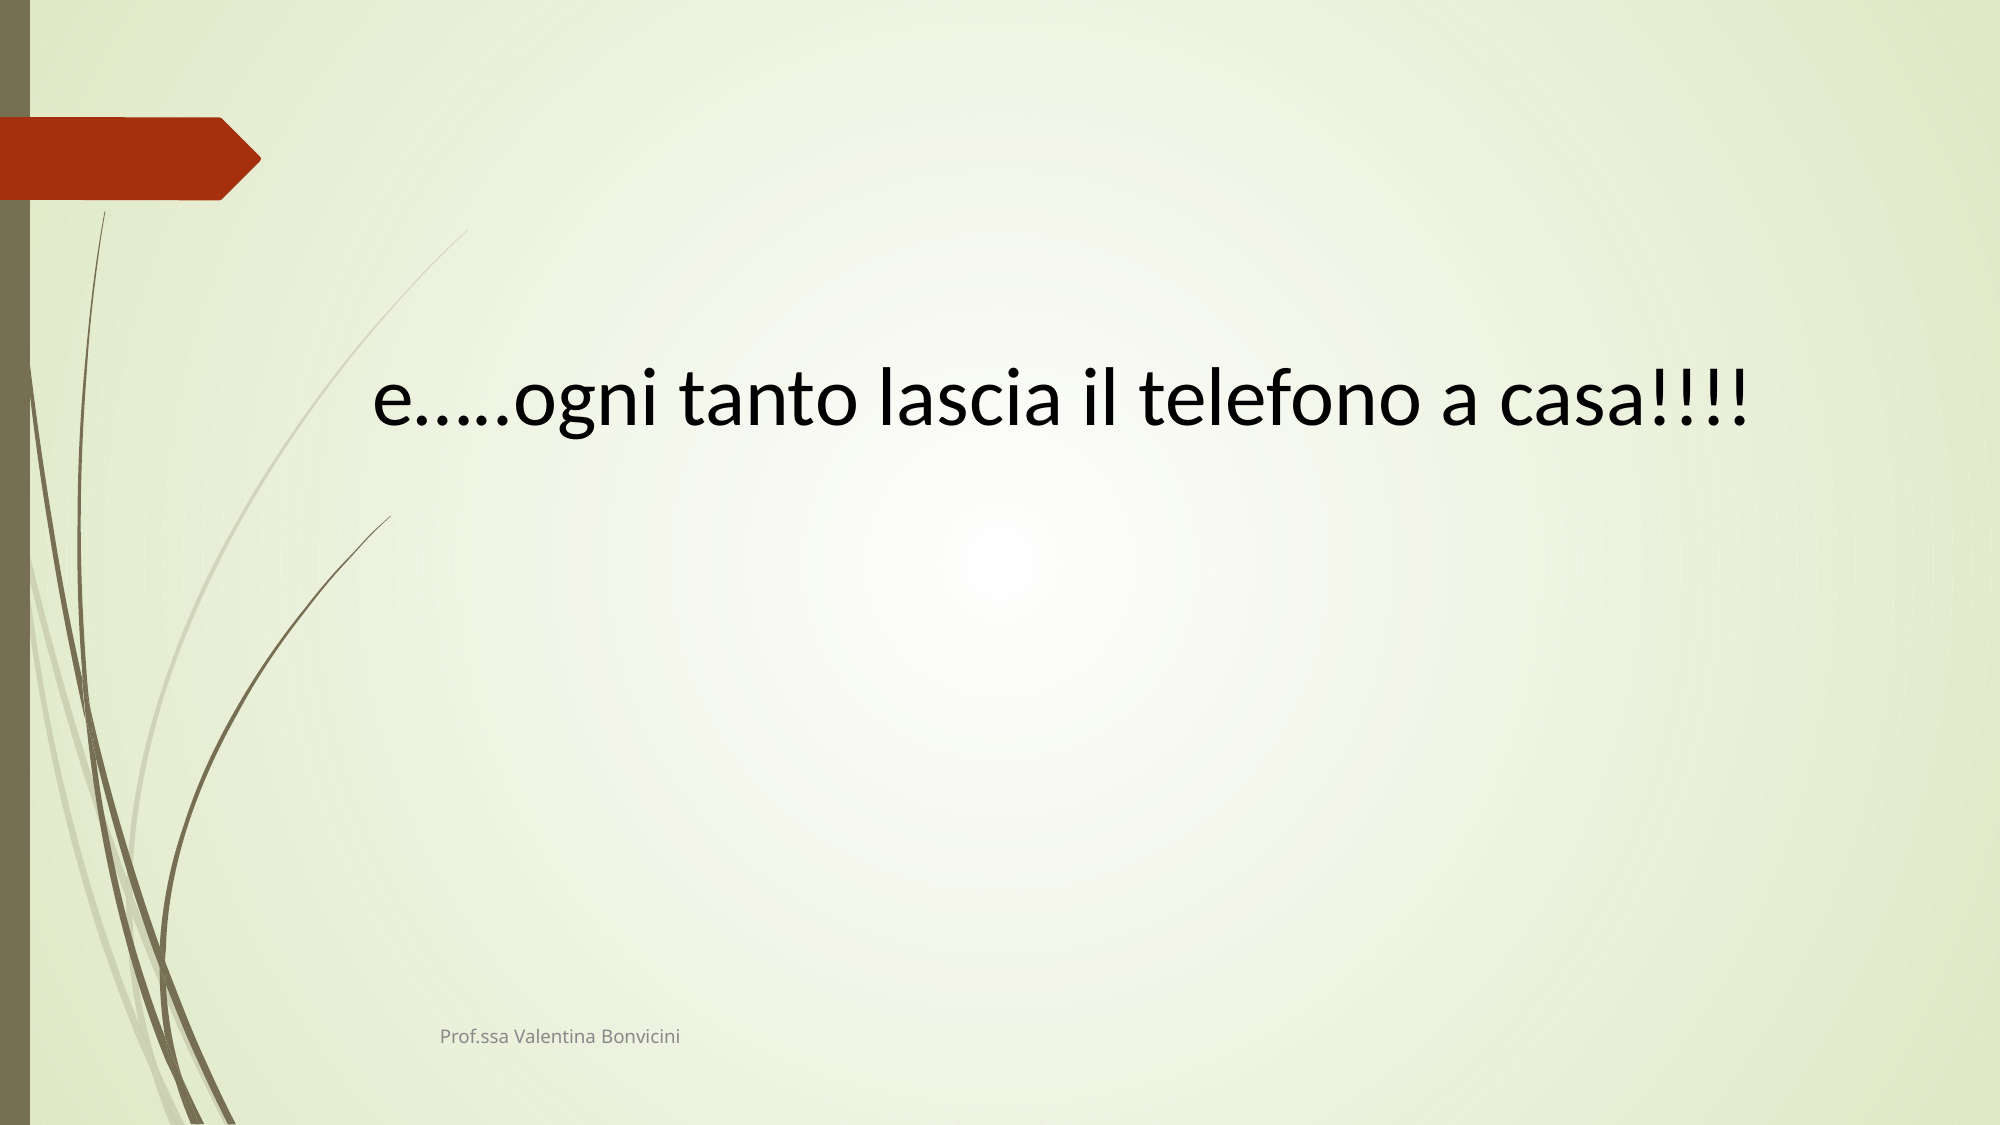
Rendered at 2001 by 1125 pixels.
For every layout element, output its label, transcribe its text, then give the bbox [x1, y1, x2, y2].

text_box Prof.ssa Valentina Bonvicini [424, 1006, 1675, 1067]
list e…..ogni tanto lascia il telefono a casa!!!! [357, 334, 1888, 970]
